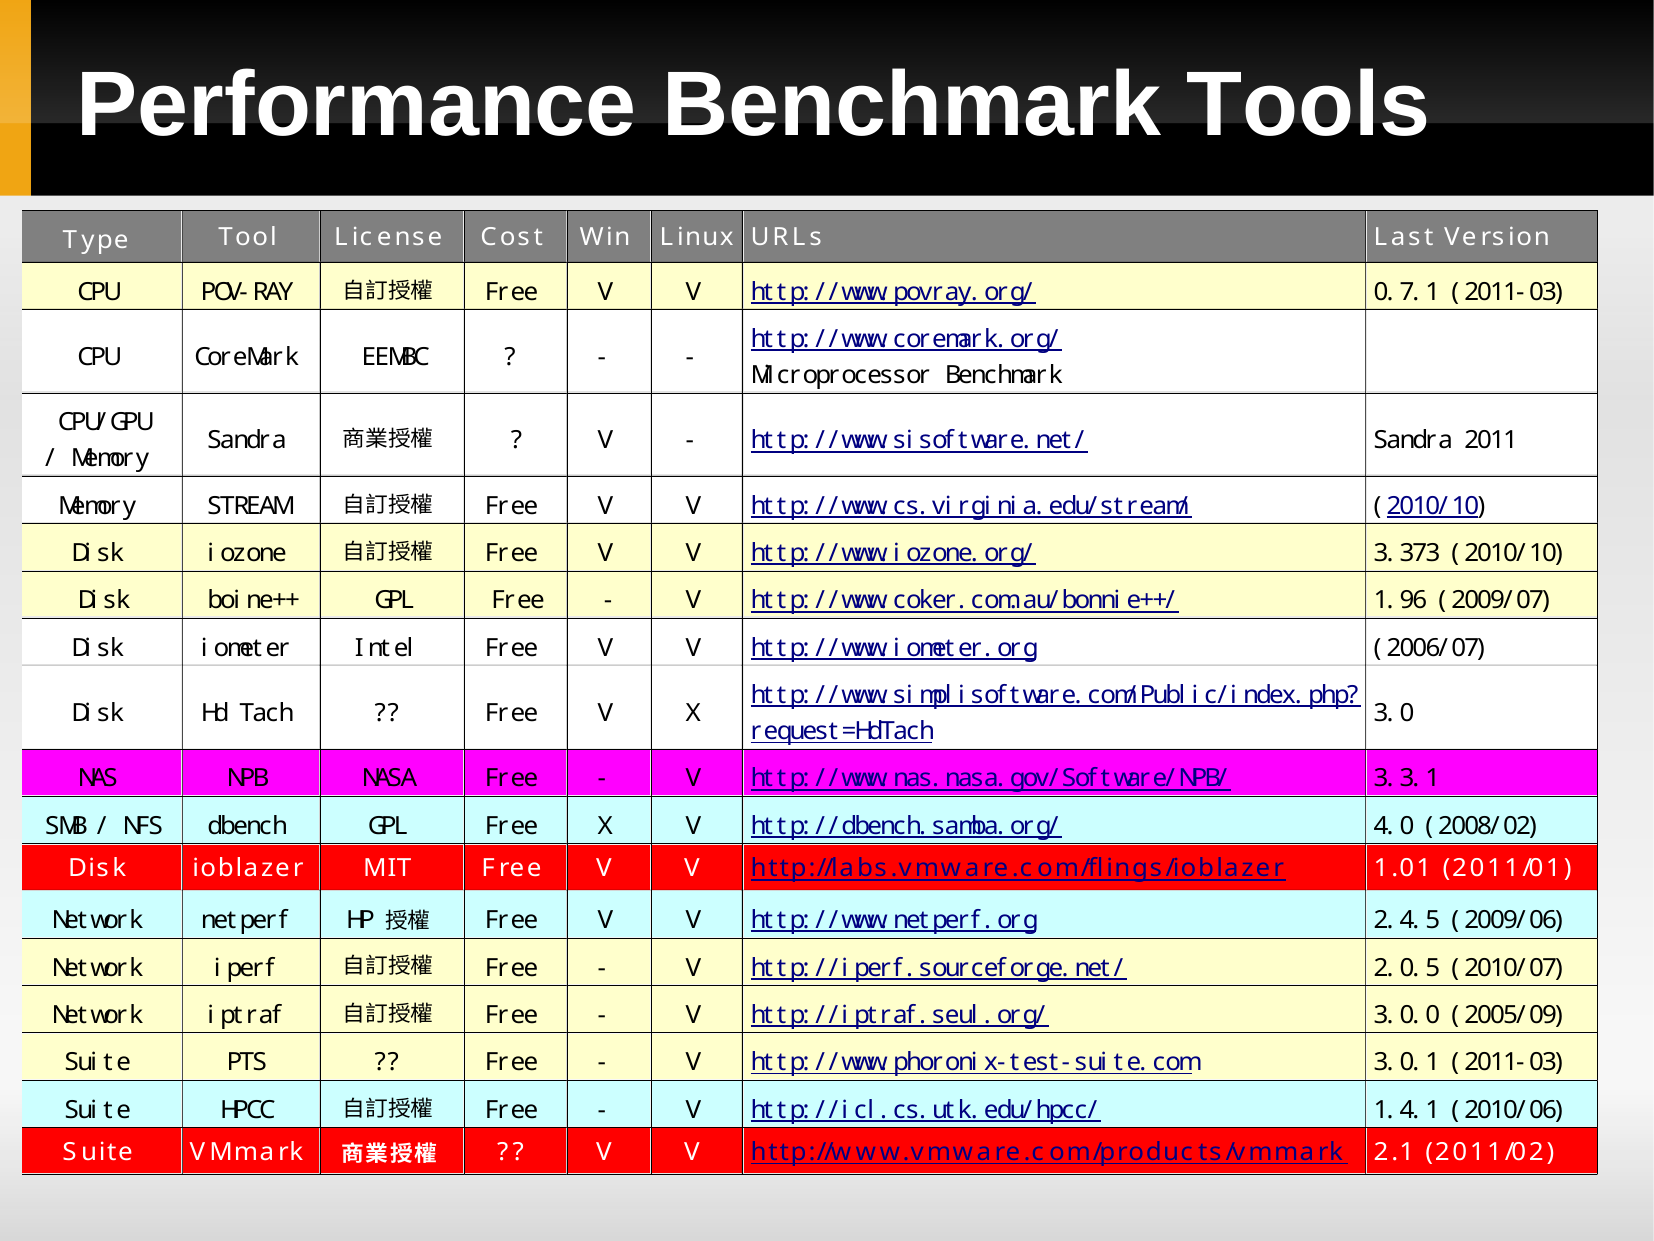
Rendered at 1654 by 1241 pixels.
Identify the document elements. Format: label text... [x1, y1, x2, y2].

chart [22, 210, 1654, 1203]
title Performance Benchmark Tools [76, 0, 1565, 208]
picture [0, 0, 1654, 1241]
